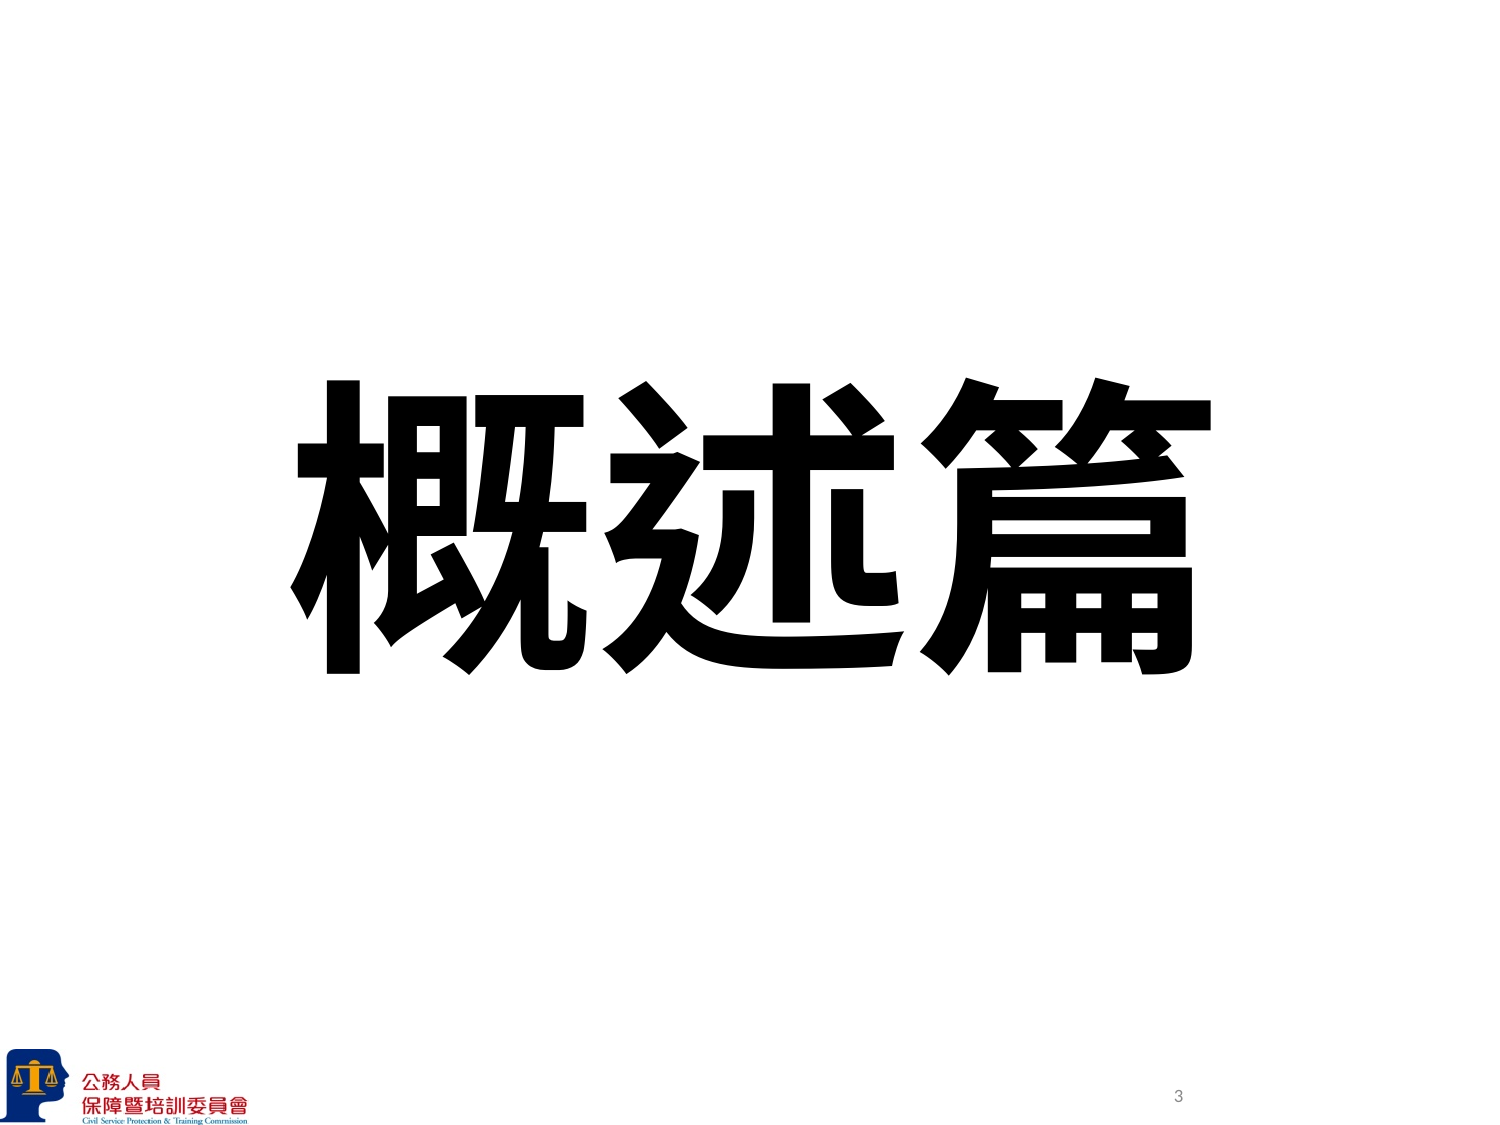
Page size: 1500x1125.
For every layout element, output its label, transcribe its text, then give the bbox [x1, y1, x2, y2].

text_box 概述篇 [266, 326, 1243, 716]
text_box 3 [1158, 1065, 1497, 1125]
